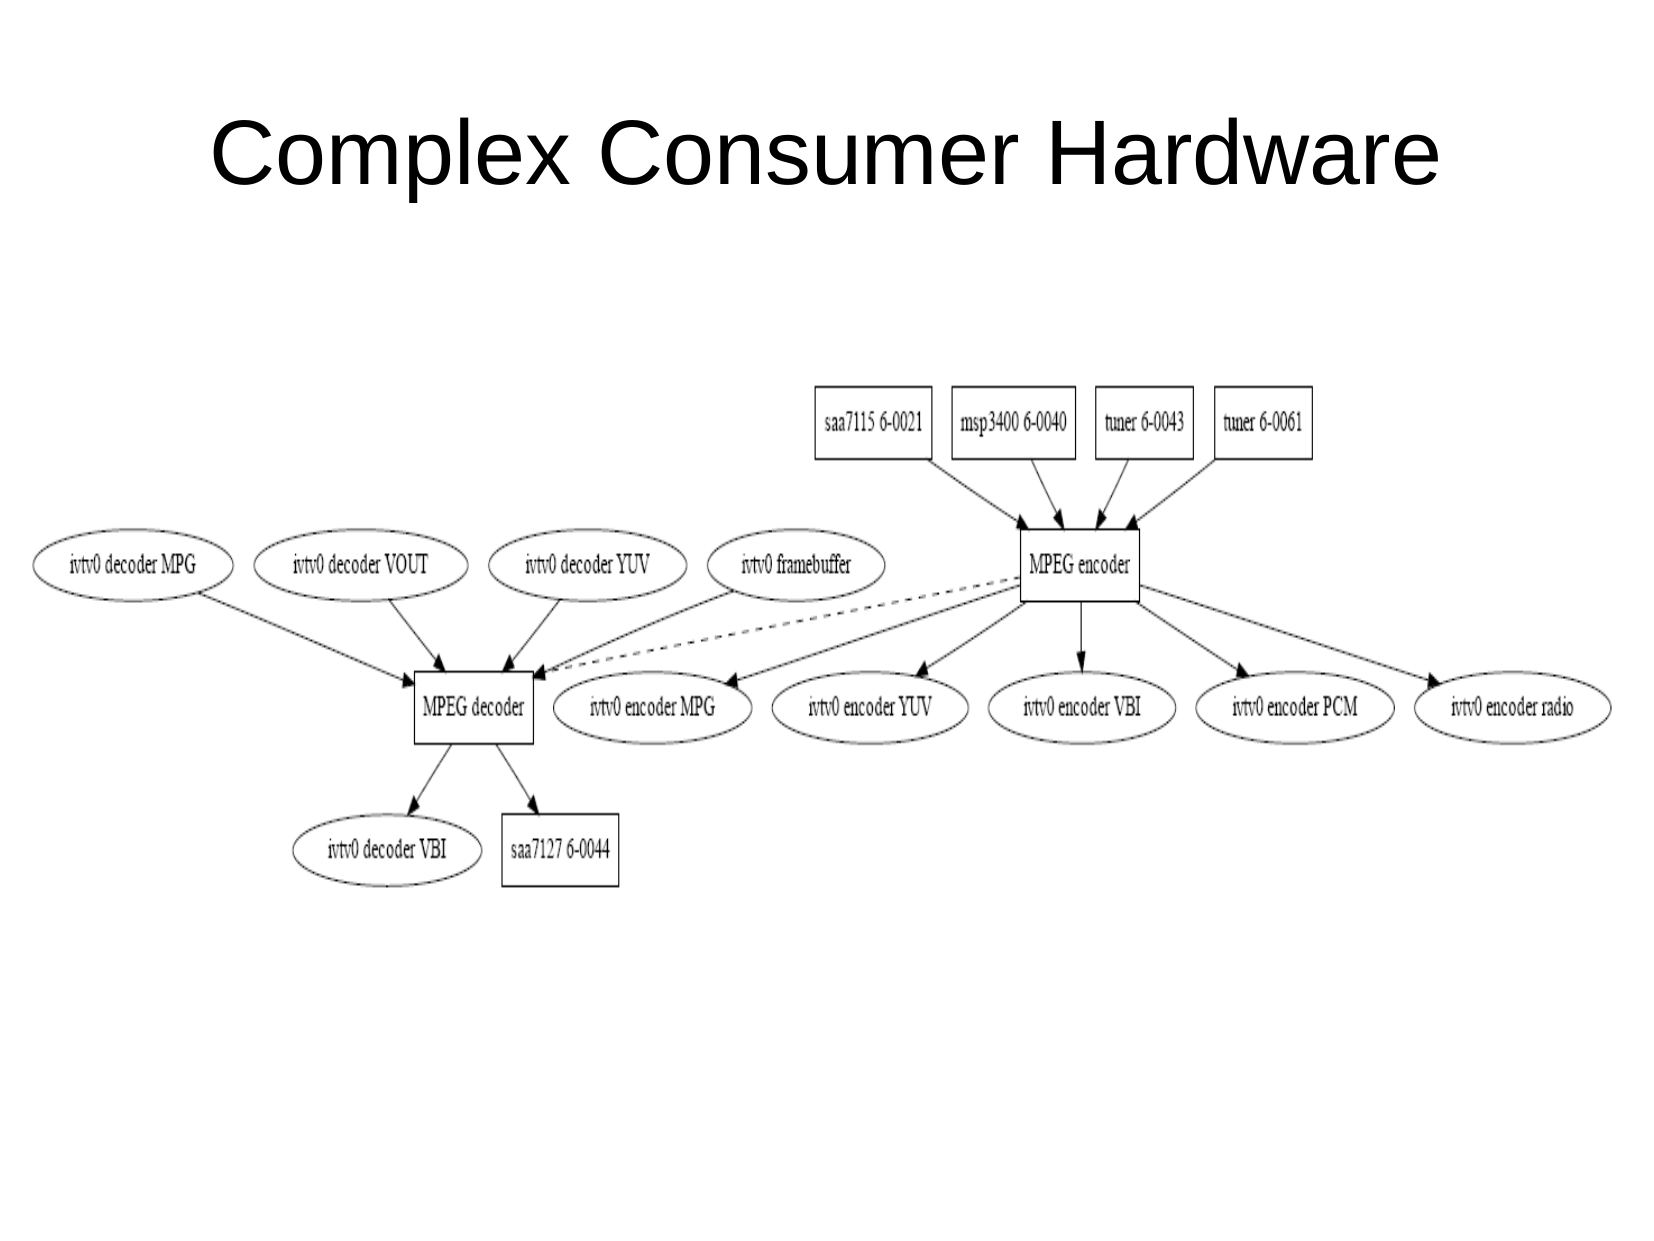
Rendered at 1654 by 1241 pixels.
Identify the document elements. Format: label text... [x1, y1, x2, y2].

picture [29, 324, 1625, 917]
title Complex Consumer Hardware [82, 49, 1571, 257]
